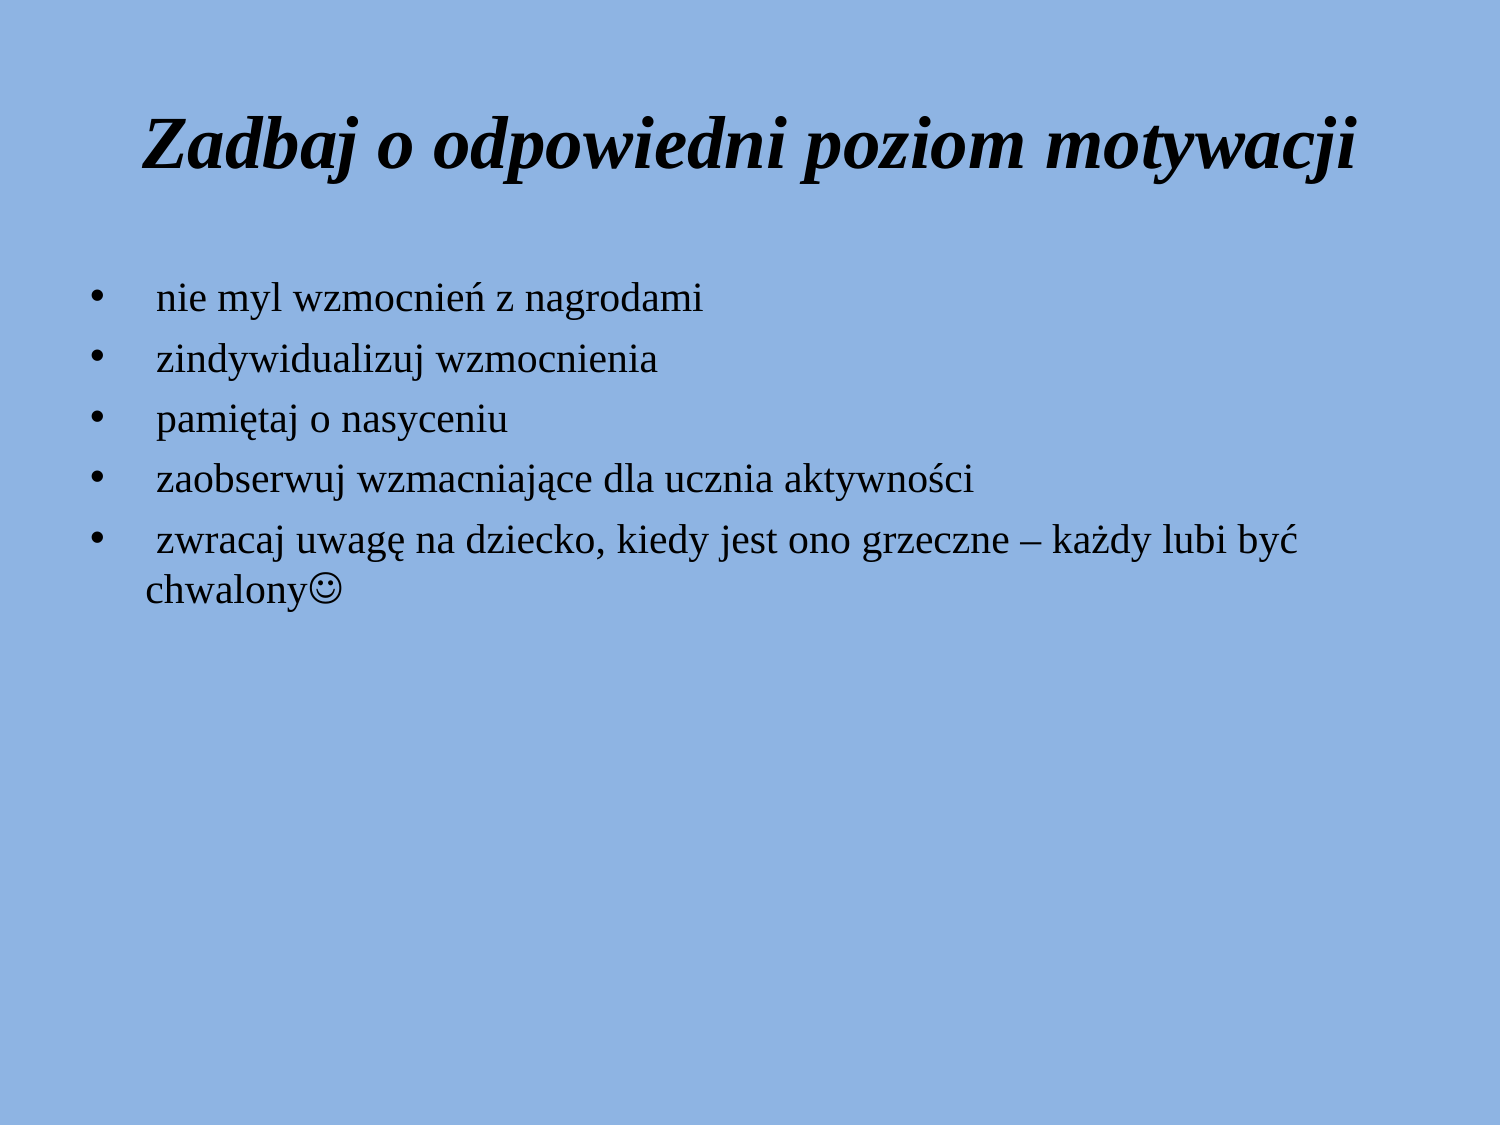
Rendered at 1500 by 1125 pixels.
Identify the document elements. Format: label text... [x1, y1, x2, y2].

text_box nie myl wzmocnień z nagrodami zindywidualizuj wzmocnienia pamiętaj o nasyceniu zaobserwuj wzmacniające dla ucznia aktywności zwracaj uwagę na dziecko, kiedy jest ono grzeczne – każdy lubi być chwalony [75, 262, 1426, 1005]
text_box Zadbaj o odpowiedni poziom motywacji [75, 45, 1426, 233]
